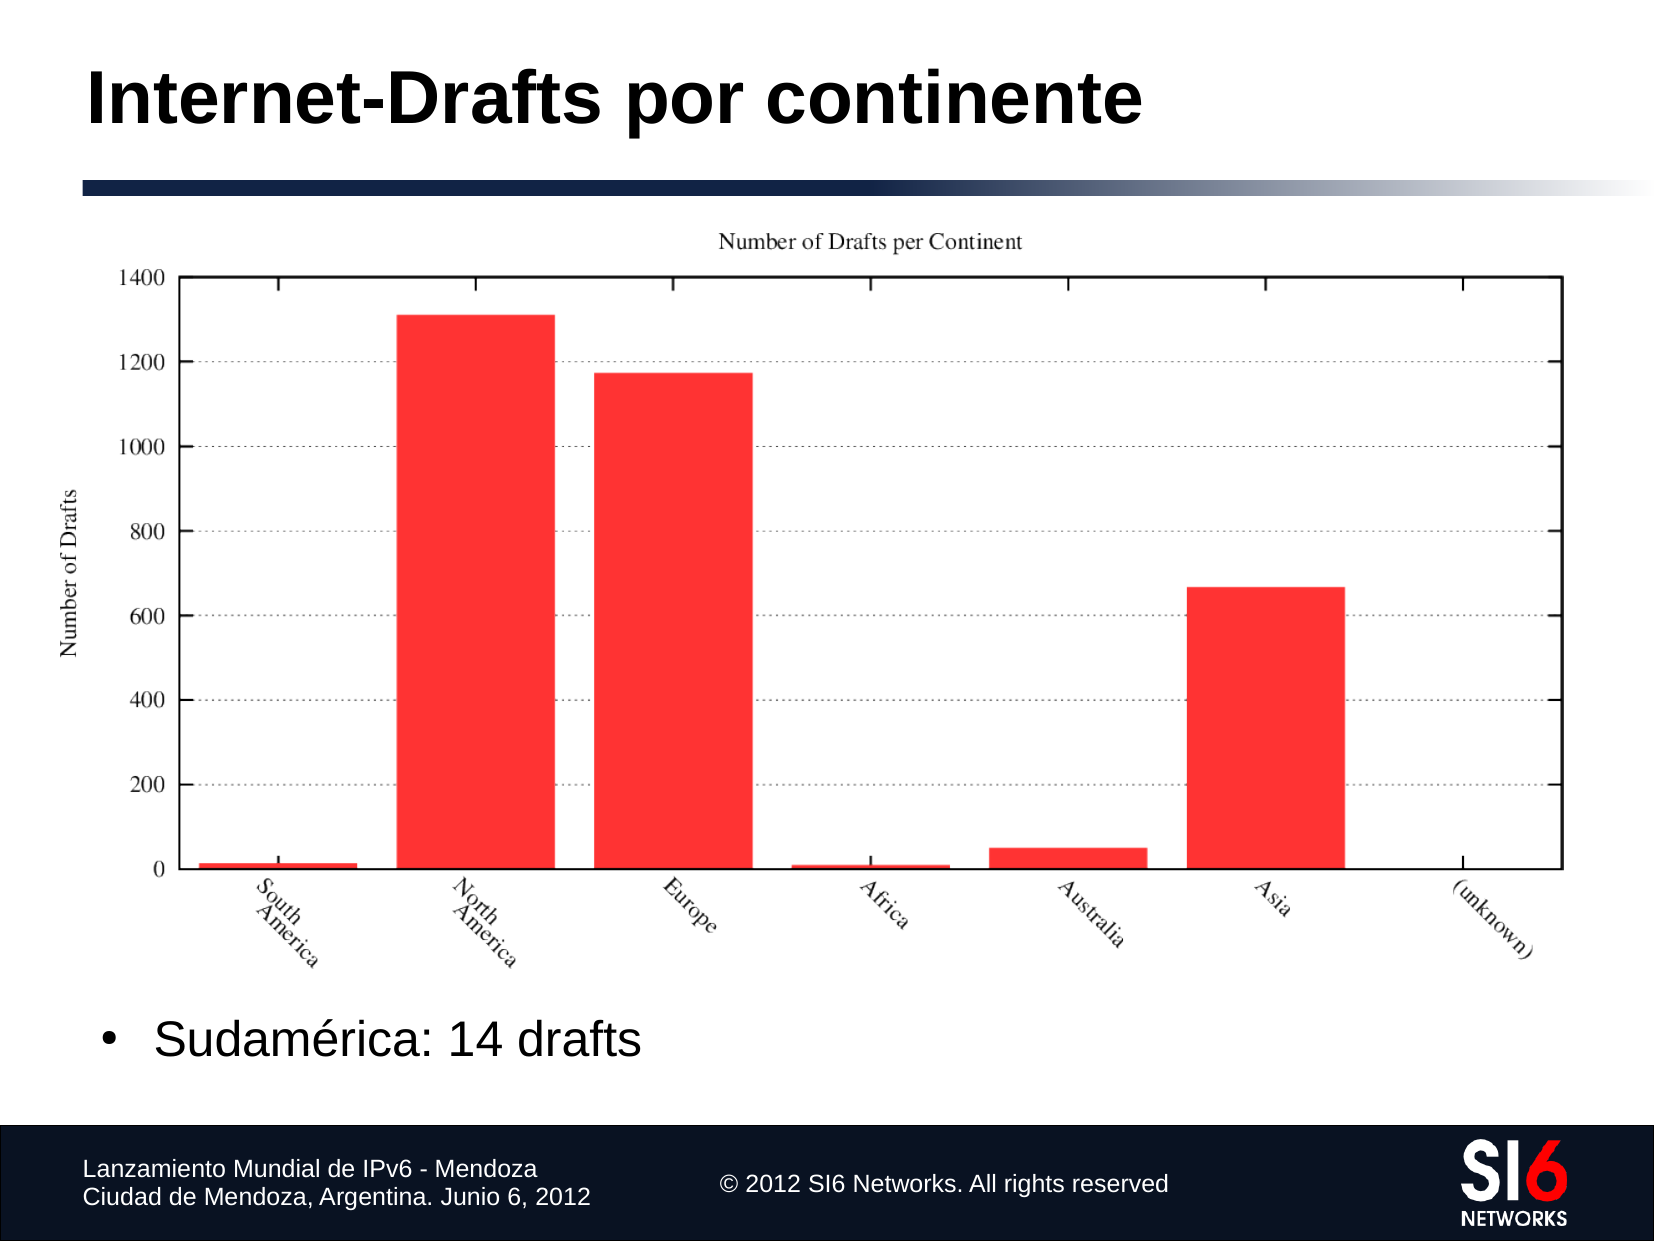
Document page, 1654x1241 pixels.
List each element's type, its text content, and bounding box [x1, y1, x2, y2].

title Internet-Drafts por continente [86, 30, 1576, 166]
picture [60, 233, 1564, 969]
picture [1461, 1139, 1567, 1226]
list Sudamérica: 14 drafts [82, 1011, 1571, 1096]
